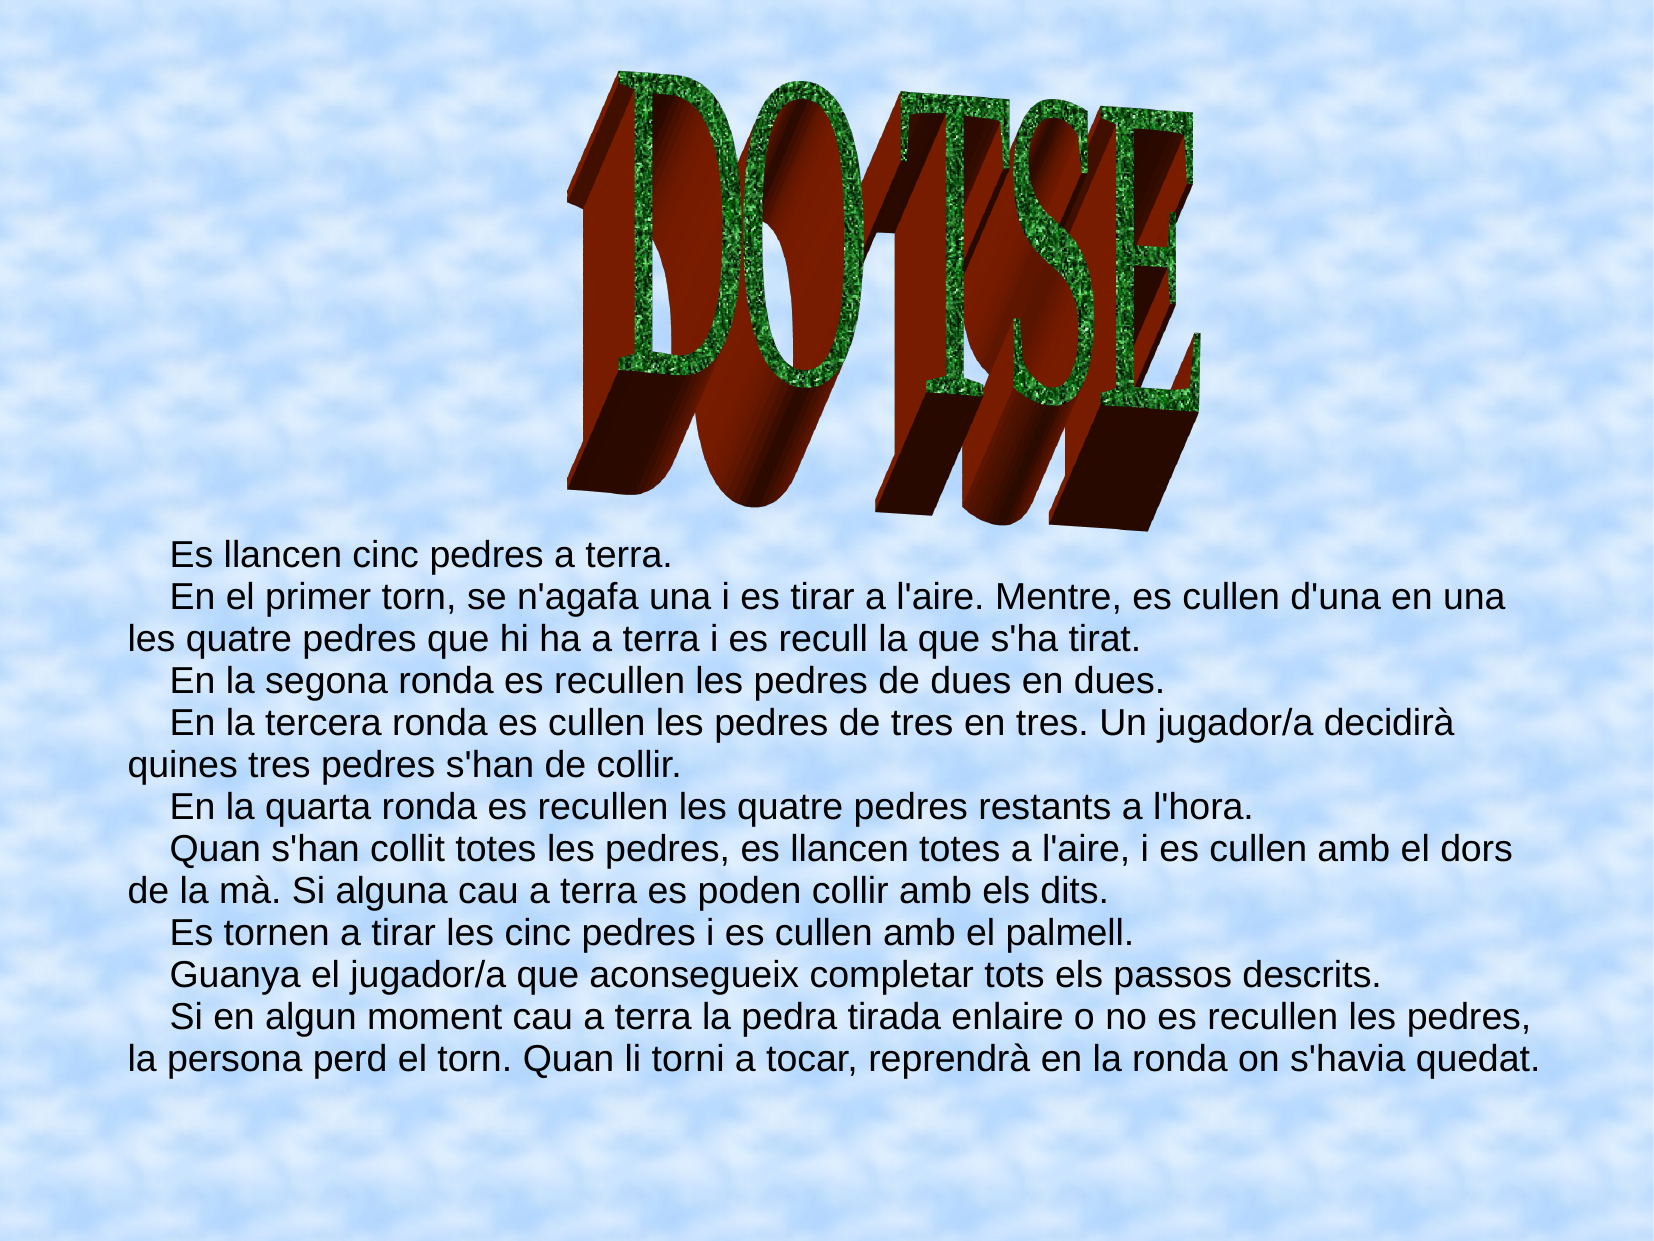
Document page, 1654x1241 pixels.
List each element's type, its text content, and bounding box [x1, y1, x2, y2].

picture [0, 0, 1654, 1241]
text_box Es llancen cinc pedres a terra. En el primer torn, se n'agafa una i es tirar a l'aire. Mentre, es cullen d'una en una les quatre pedres que hi ha a terra i es recull la que s'ha tirat. En la segona ronda es recullen les pedres de dues en dues. En la tercera ronda es cullen les pedres de tres en tres. Un jugador/a decidirà quines tres pedres s'han de collir. En la quarta ronda es recullen les quatre pedres restants a l'hora. Quan s'han collit totes les pedres, es llancen totes a l'aire, i es cullen amb el dors de la mà. Si alguna cau a terra es poden collir amb els dits. Es tornen a tirar les cinc pedres i es cullen amb el palmell. Guanya el jugador/a que aconsegueix completar tots els passos descrits. Si en algun moment cau a terra la pedra tirada enlaire o no es recullen les pedres, la persona perd el torn. Quan li torni a tocar, reprendrà en la ronda on s'havia quedat. [112, 484, 1571, 1087]
